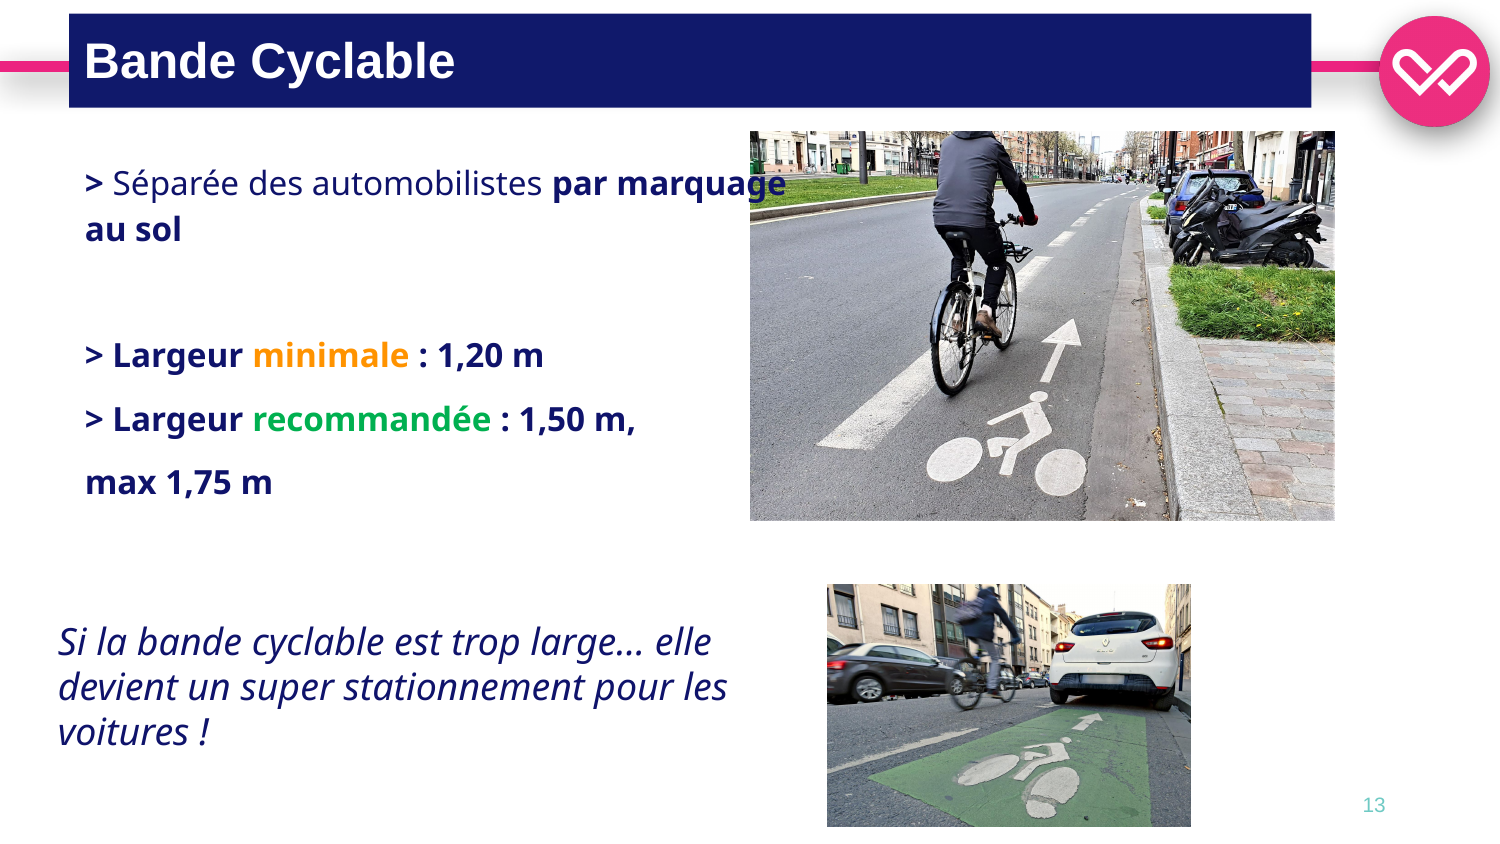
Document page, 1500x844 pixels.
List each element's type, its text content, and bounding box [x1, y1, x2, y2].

picture [827, 584, 1191, 827]
picture [1379, 16, 1490, 127]
title Bande Cyclable [69, 13, 1312, 108]
slide_number <number> [1191, 782, 1397, 827]
picture [750, 131, 1335, 521]
text_box > Séparée des automobilistes par marquage au sol > Largeur minimale : 1,20 m > Largeur recommandée : 1,50 m, max 1,75 m [51, 141, 828, 827]
text_box Si la bande cyclable est trop large… elle devient un super stationnement pour les voitures ! [42, 603, 819, 782]
